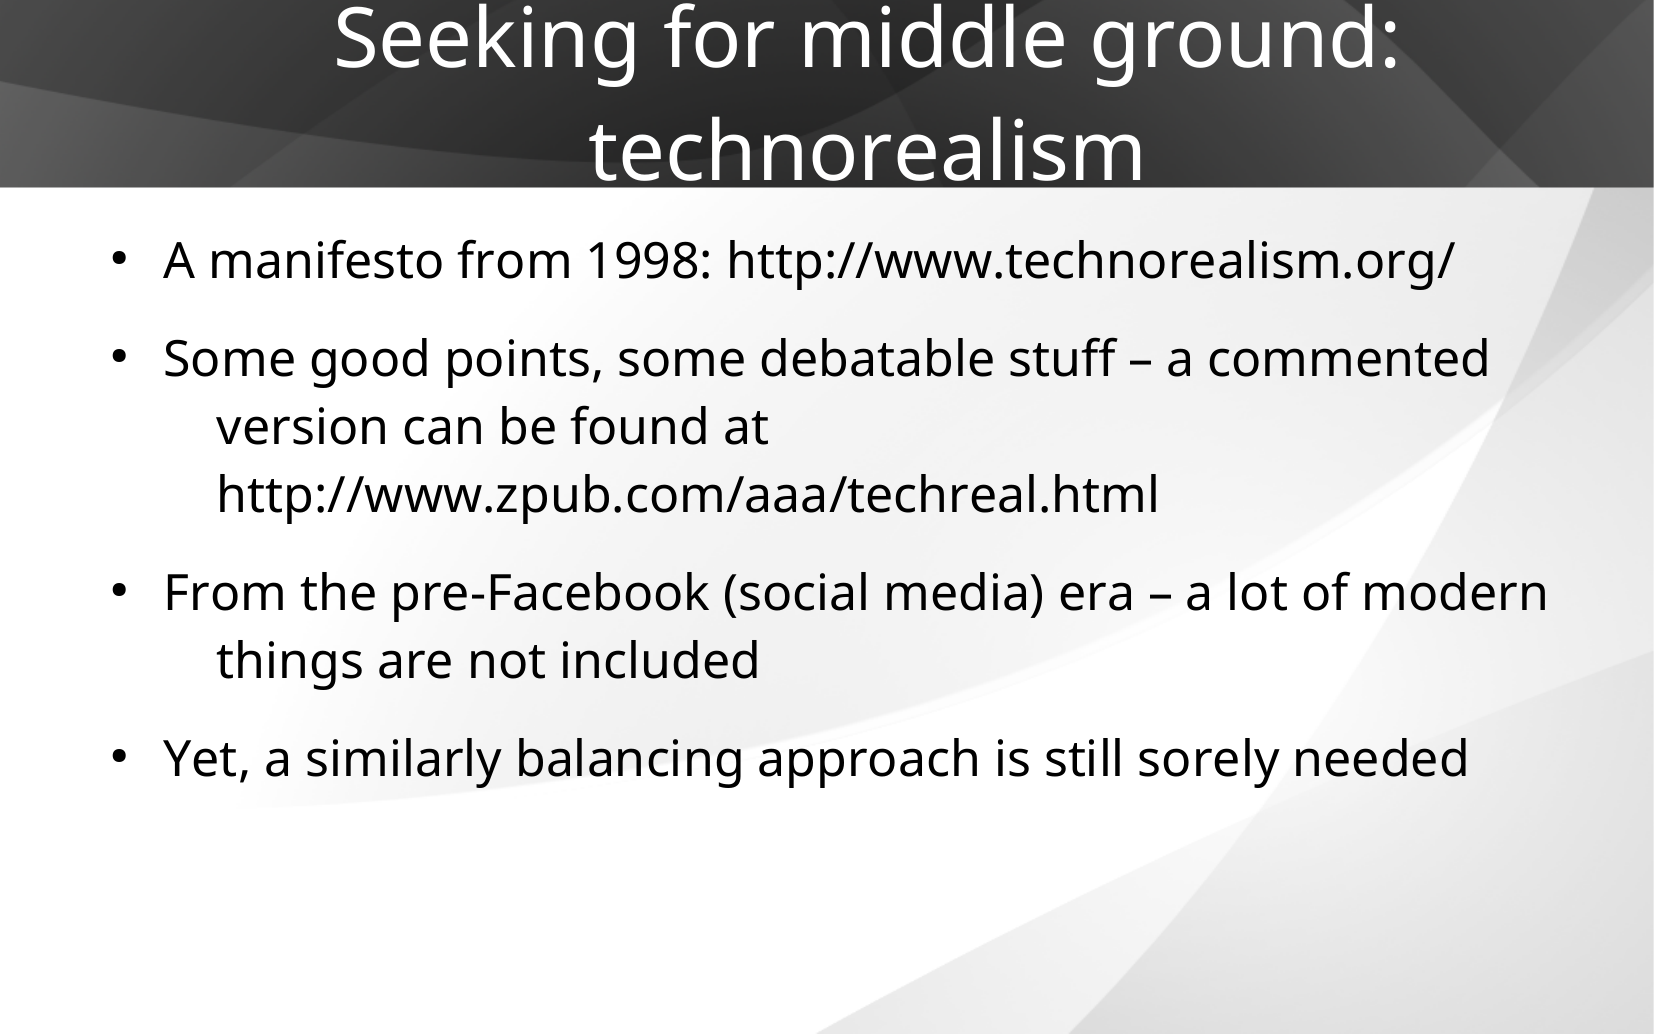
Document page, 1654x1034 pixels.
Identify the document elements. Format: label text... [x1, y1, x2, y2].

title Seeking for middle ground: technorealism [124, 0, 1613, 202]
list A manifesto from 1998: http://www.technorealism.org/ Some good points, some debatable stuff – a commented version can be found at http://www.zpub.com/aaa/techreal.html From the pre-Facebook (social media) era – a lot of modern things are not included Yet, a similarly balancing approach is still sorely needed [75, 225, 1613, 1013]
picture [0, 0, 1654, 1034]
